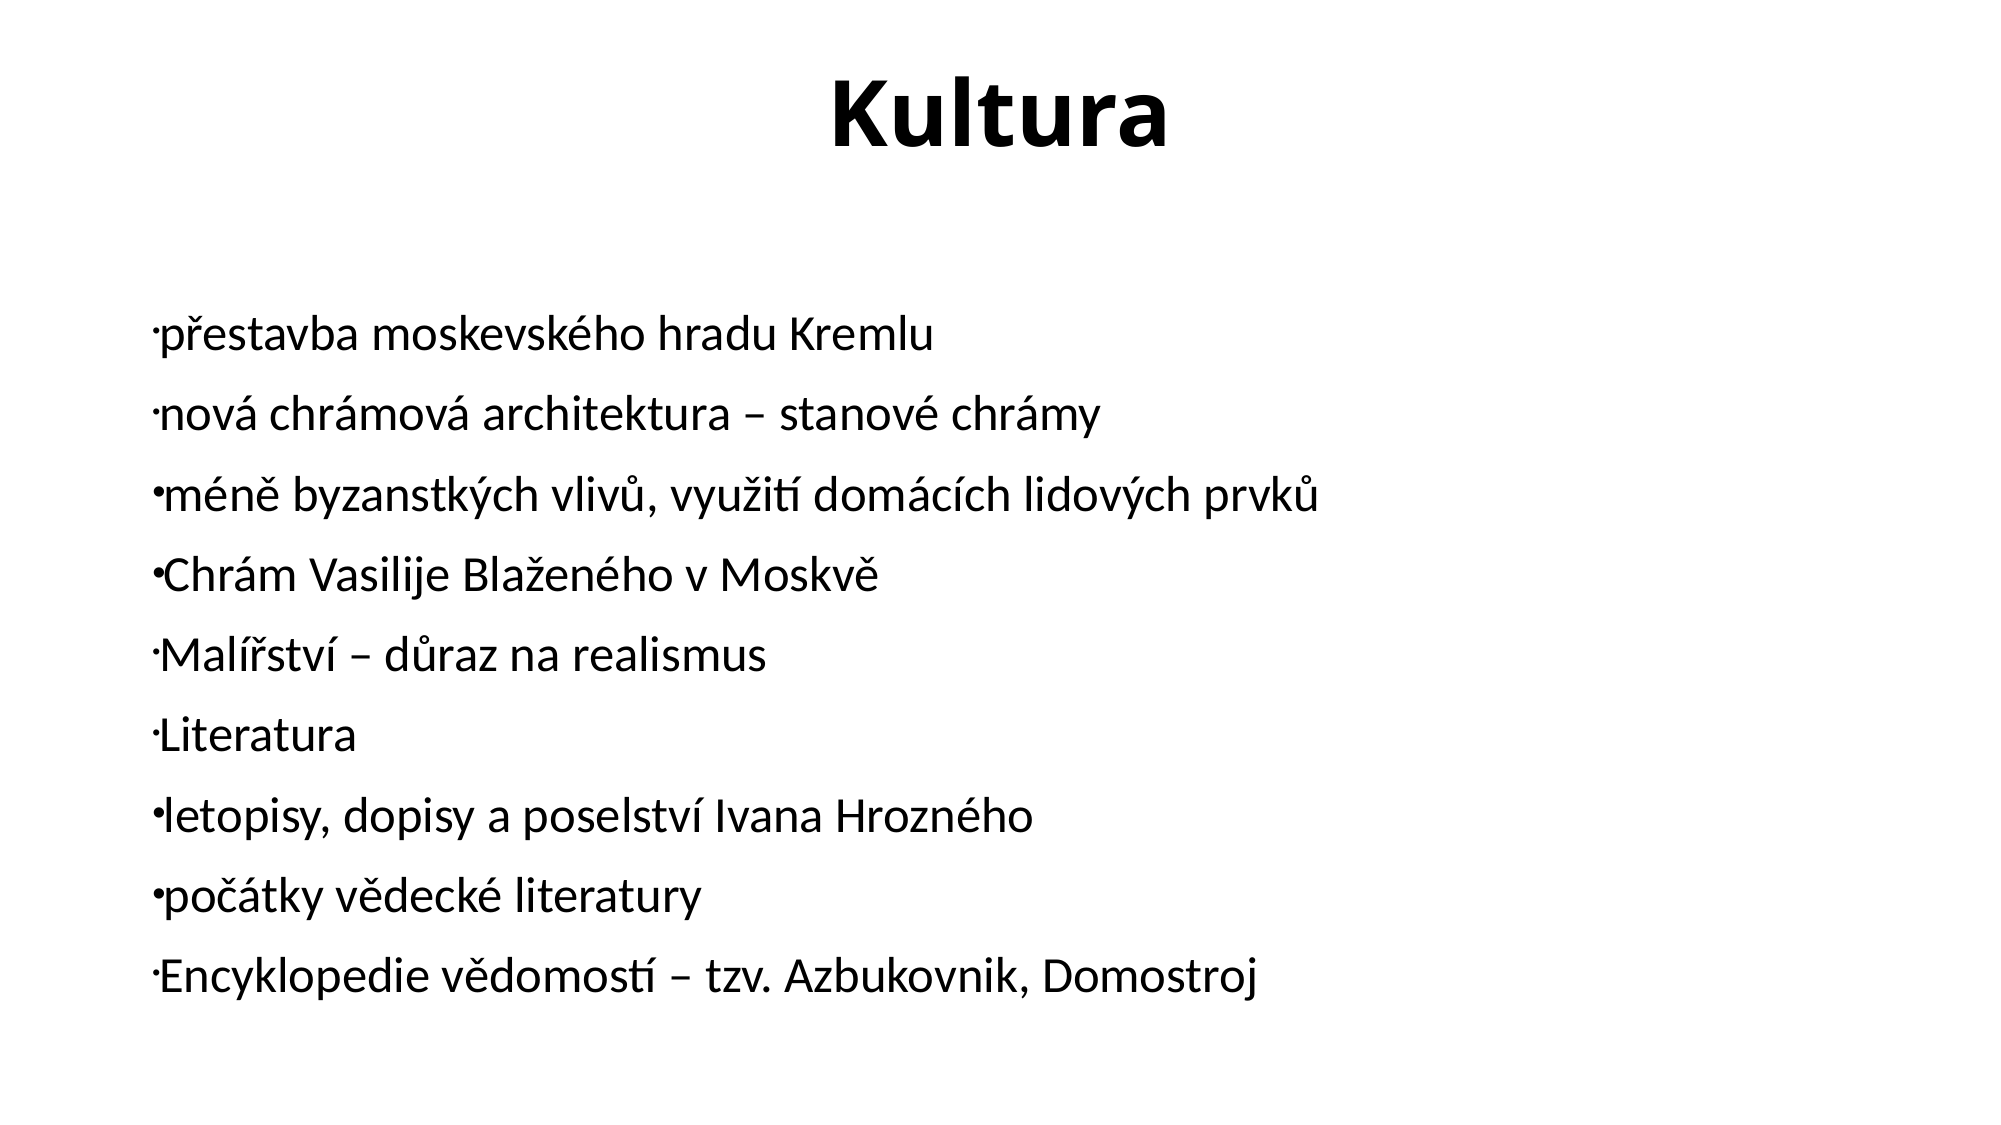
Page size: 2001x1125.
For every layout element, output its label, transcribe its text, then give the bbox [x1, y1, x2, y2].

title Kultura [137, 59, 1863, 278]
list přestavba moskevského hradu Kremlu nová chrámová architektura – stanové chrámy méně byzanstkých vlivů, využití domácích lidových prvků Chrám Vasilije Blaženého v Moskvě Malířství – důraz na realismus Literatura letopisy, dopisy a poselství Ivana Hrozného počátky vědecké literatury Encyklopedie vědomostí – tzv. Azbukovnik, Domostroj [137, 299, 1863, 1014]
